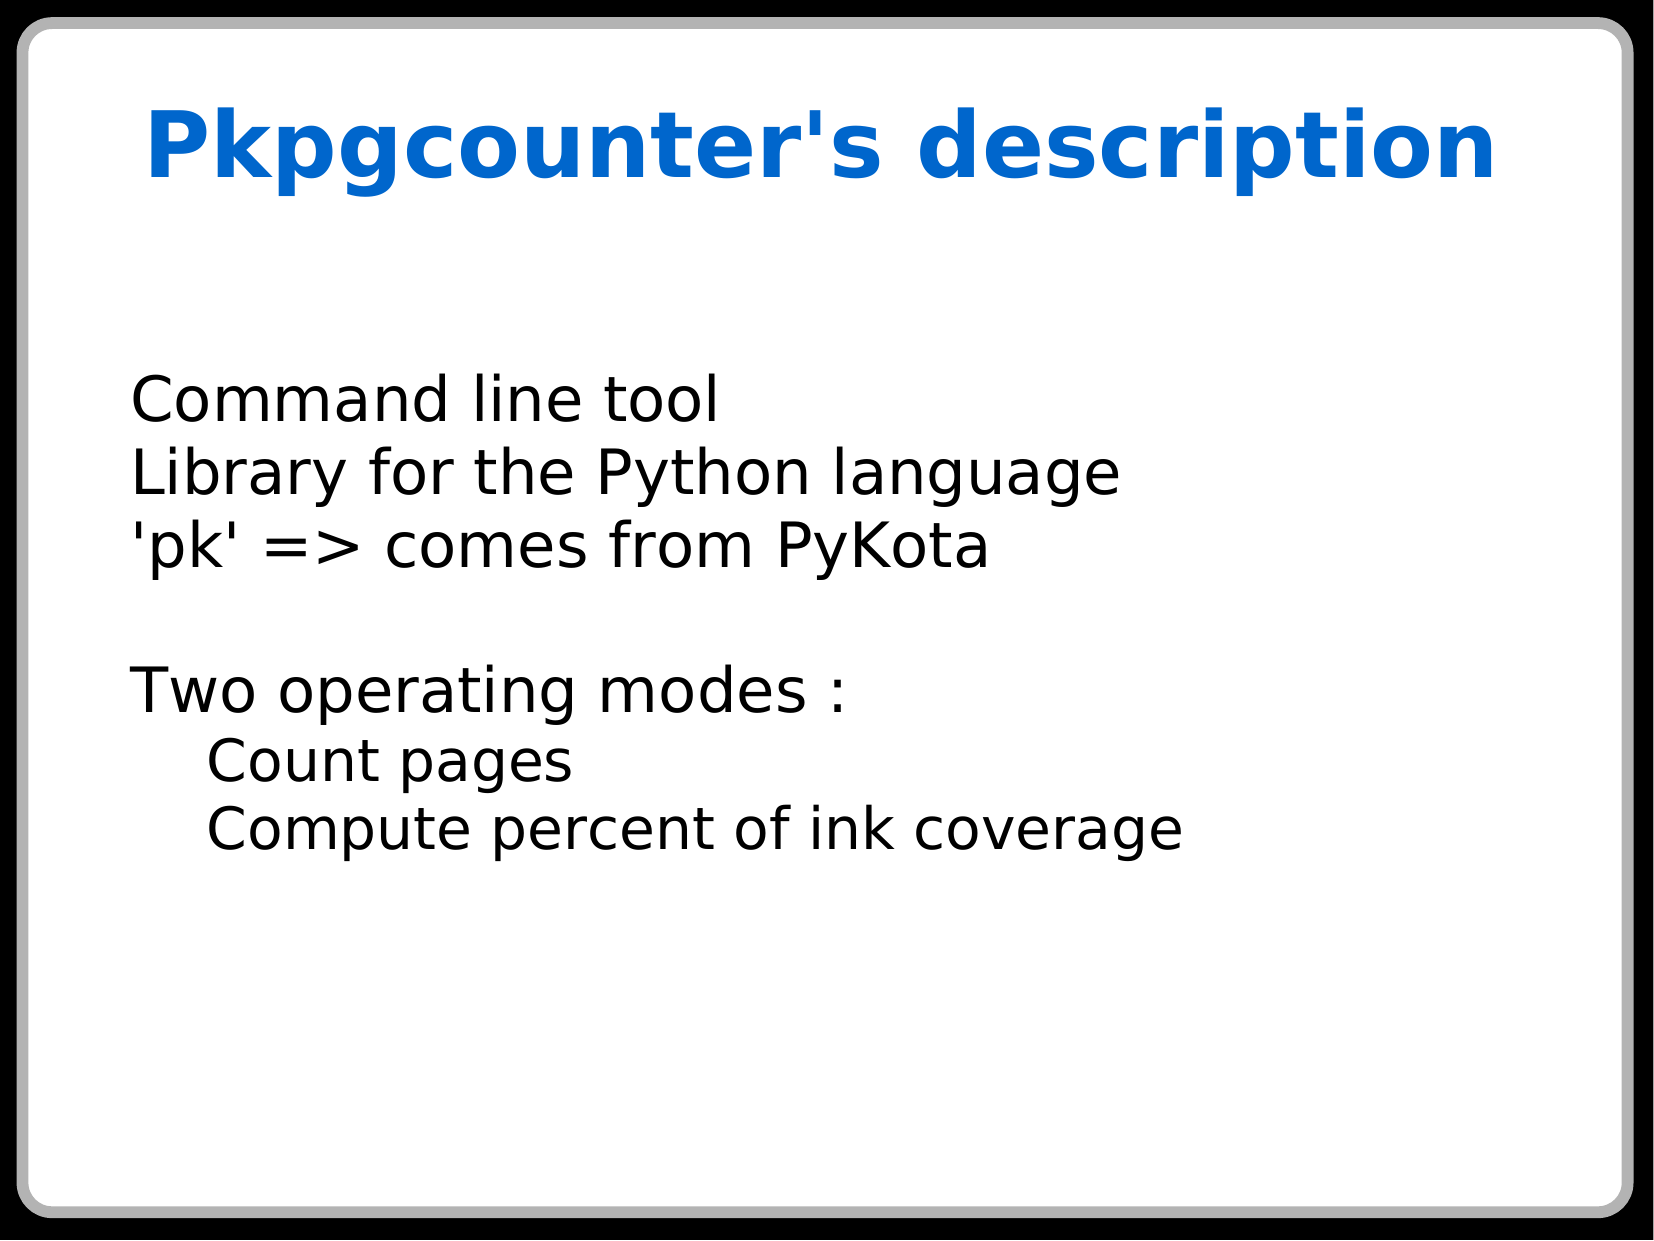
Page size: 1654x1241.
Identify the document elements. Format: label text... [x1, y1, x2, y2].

list Command line tool Library for the Python language 'pk' => comes from PyKota Two operating modes : Count pages Compute percent of ink coverage [112, 363, 1534, 1164]
title Pkpgcounter's description [67, 91, 1577, 199]
